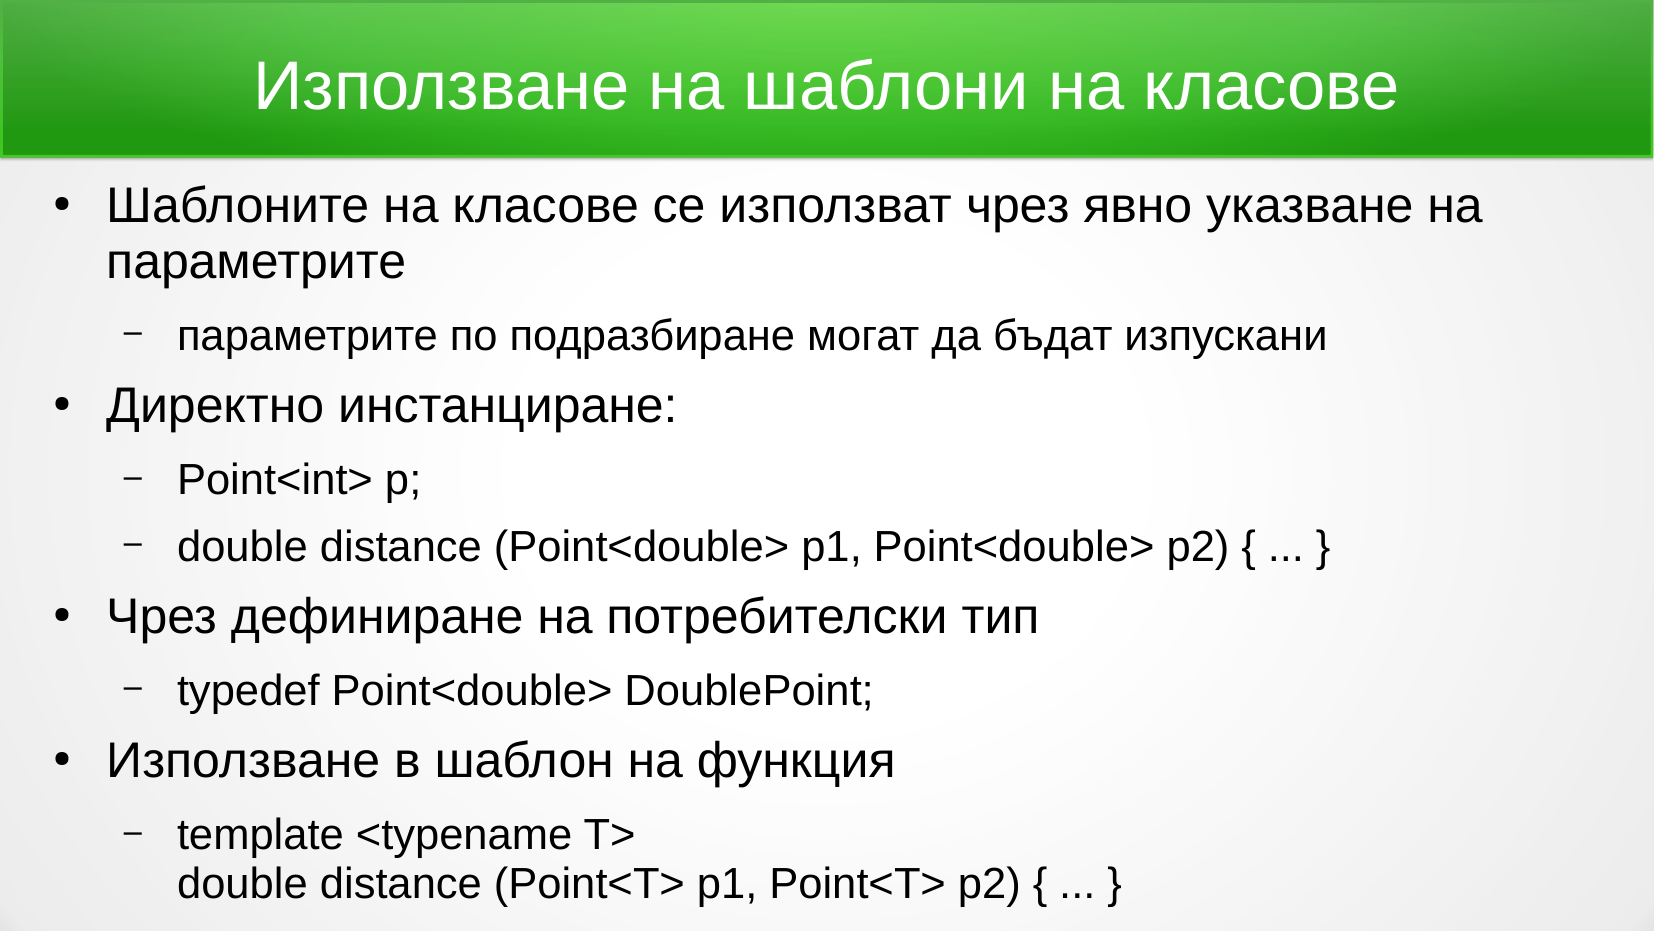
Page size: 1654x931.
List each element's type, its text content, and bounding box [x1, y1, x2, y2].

title Използване на шаблони на класове [82, 37, 1571, 135]
list Шаблоните на класове се използват чрез явно указване на параметрите параметрите по подразбиране могат да бъдат изпускани Директно инстанциране: Point<int> p; double distance (Point<double> p1, Point<double> p2) { ... } Чрез дефиниране на потребителски тип typedef Point<double> DoublePoint; Използване в шаблон на функция template <typename T> double distance (Point<T> p1, Point<T> p2) { ... } [35, 177, 1630, 931]
